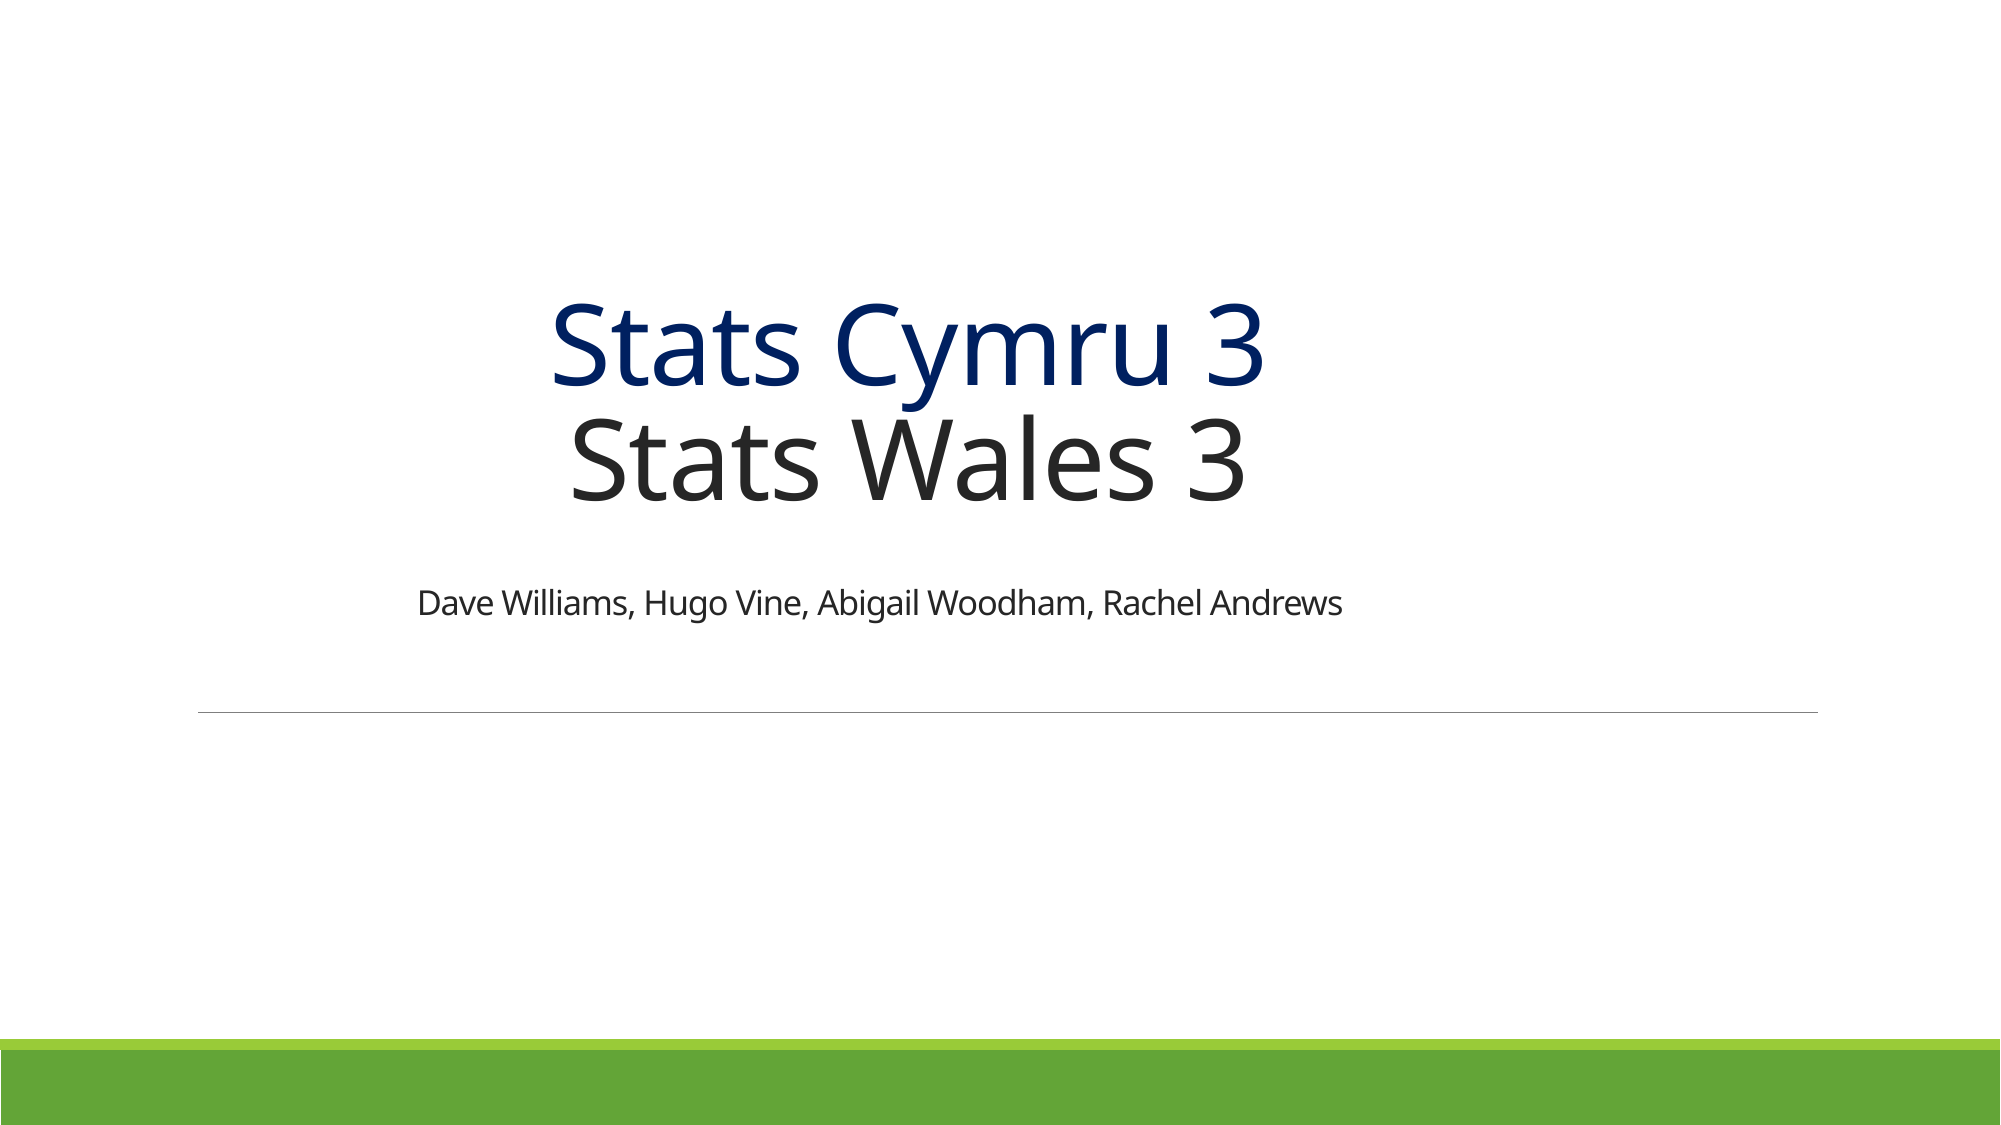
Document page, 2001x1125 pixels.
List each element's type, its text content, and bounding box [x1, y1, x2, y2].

title Stats Cymru 3 Stats Wales 3 Dave Williams, Hugo Vine, Abigail Woodham, Rachel Andrews [151, 284, 1667, 646]
